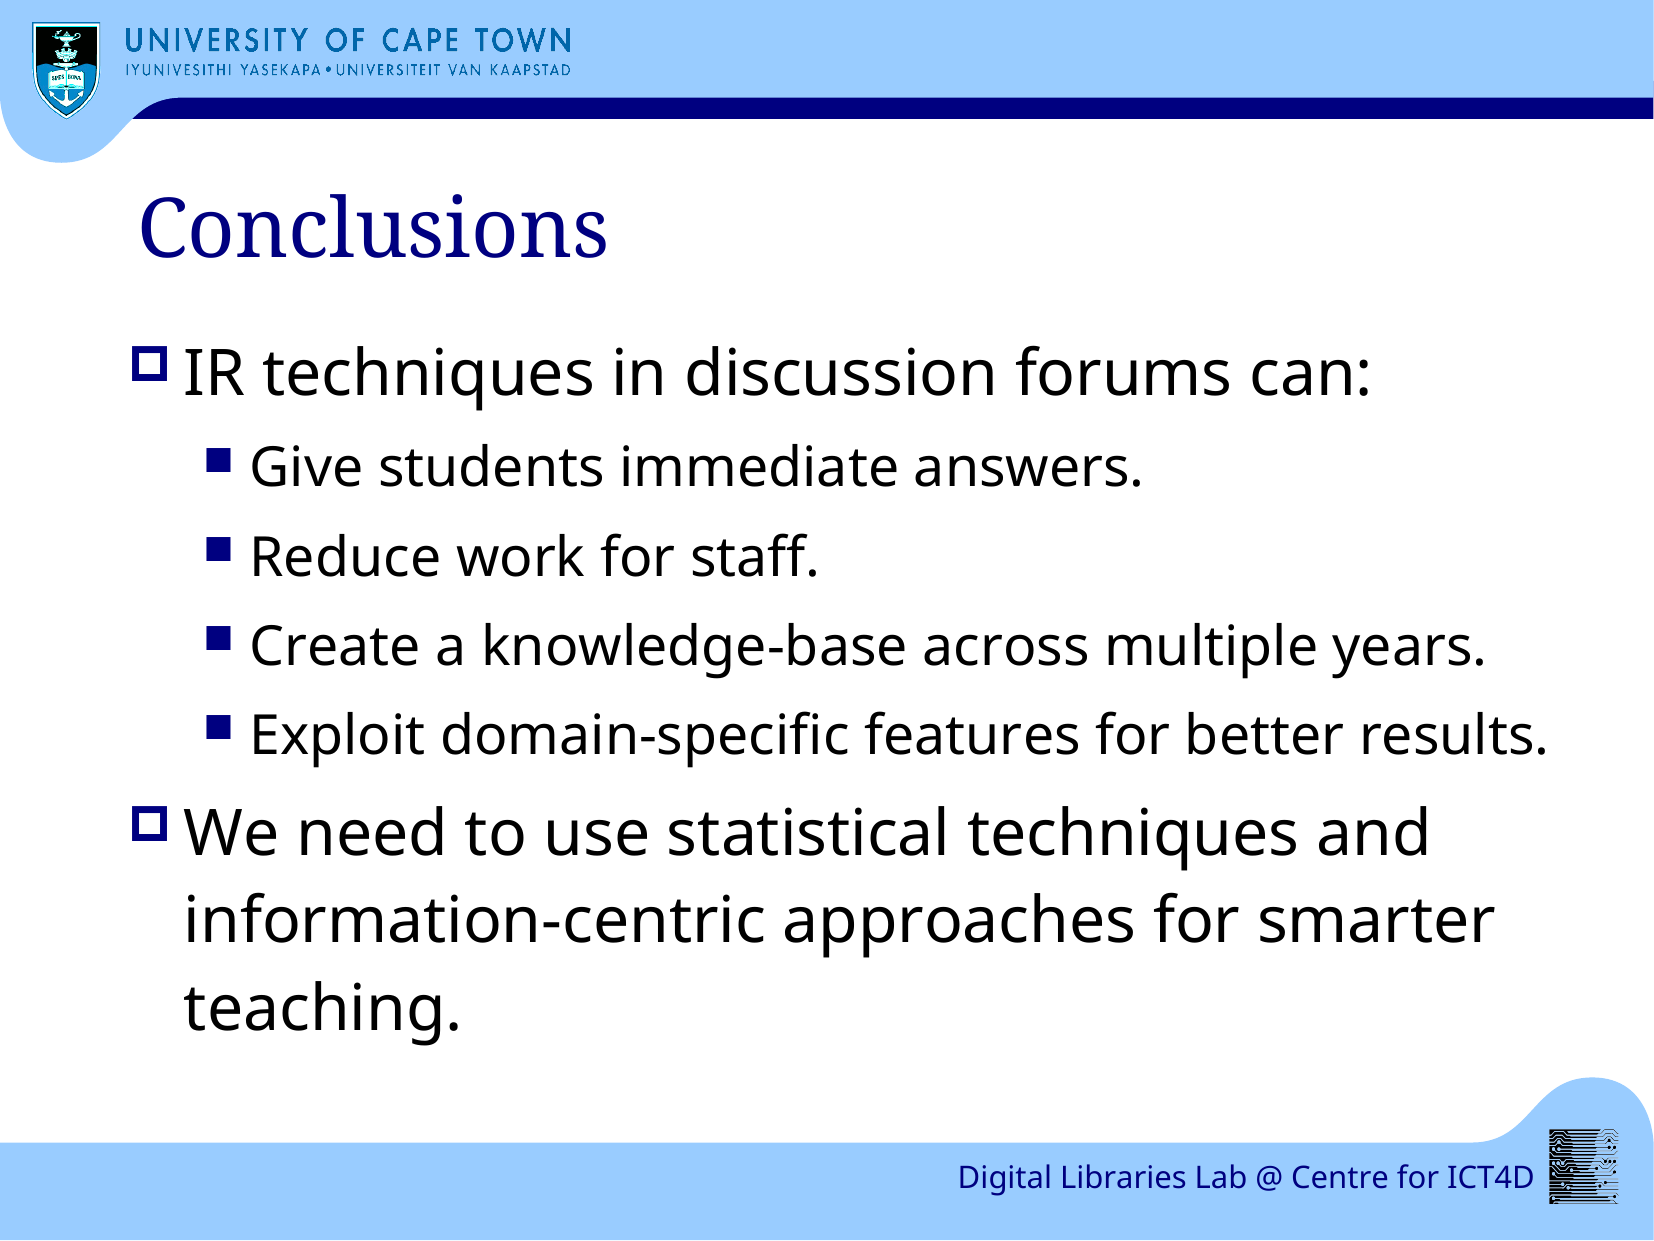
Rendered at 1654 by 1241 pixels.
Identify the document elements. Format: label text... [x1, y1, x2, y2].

picture [1549, 1129, 1619, 1204]
list IR techniques in discussion forums can: Give students immediate answers. Reduce work for staff. Create a knowledge-base across multiple years. Exploit domain-specific features for better results. We need to use statistical techniques and information-centric approaches for smarter teaching. [128, 326, 1597, 1047]
picture [122, 25, 573, 78]
picture [32, 22, 101, 120]
title Conclusions [137, 155, 1598, 296]
